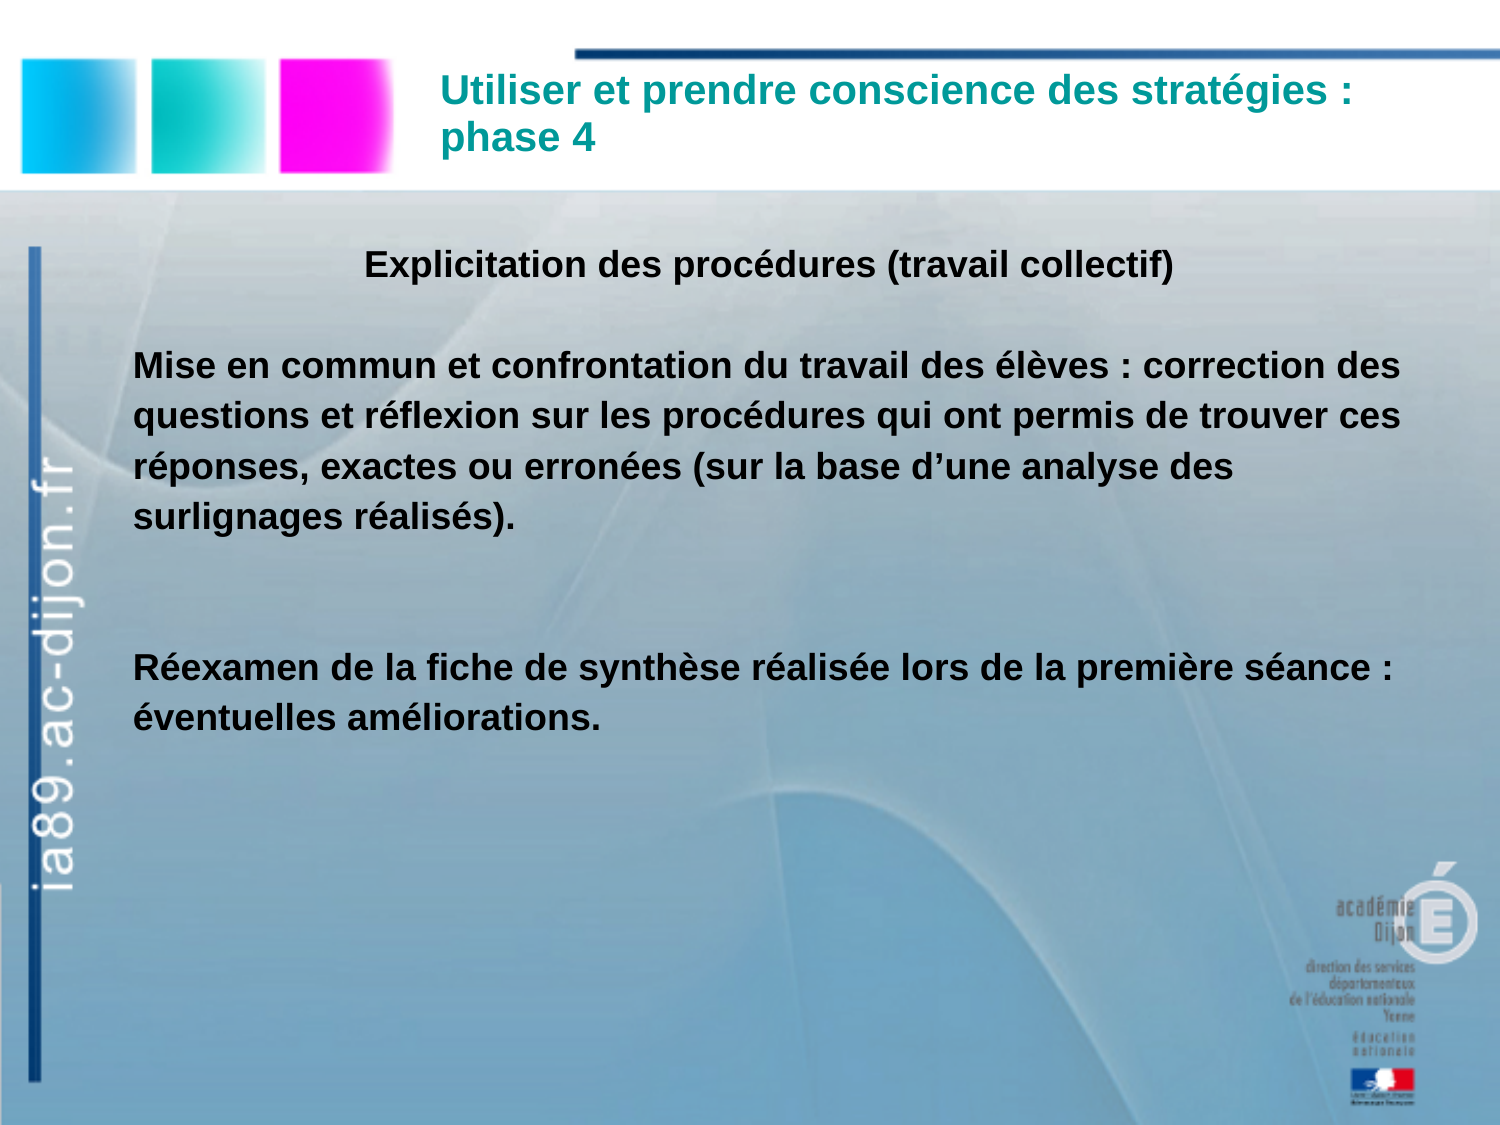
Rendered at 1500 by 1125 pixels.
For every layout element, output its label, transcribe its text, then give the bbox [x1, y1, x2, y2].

picture [0, 0, 1500, 1125]
title Utiliser et prendre conscience des stratégies : phase 4 [425, 42, 1459, 185]
list Explicitation des procédures (travail collectif) Mise en commun et confrontation du travail des élèves : correction des questions et réflexion sur les procédures qui ont permis de trouver ces réponses, exactes ou erronées (sur la base d’une analyse des surlignages réalisés). Réexamen de la fiche de synthèse réalisée lors de la première séance : éventuelles améliorations. [118, 236, 1421, 904]
